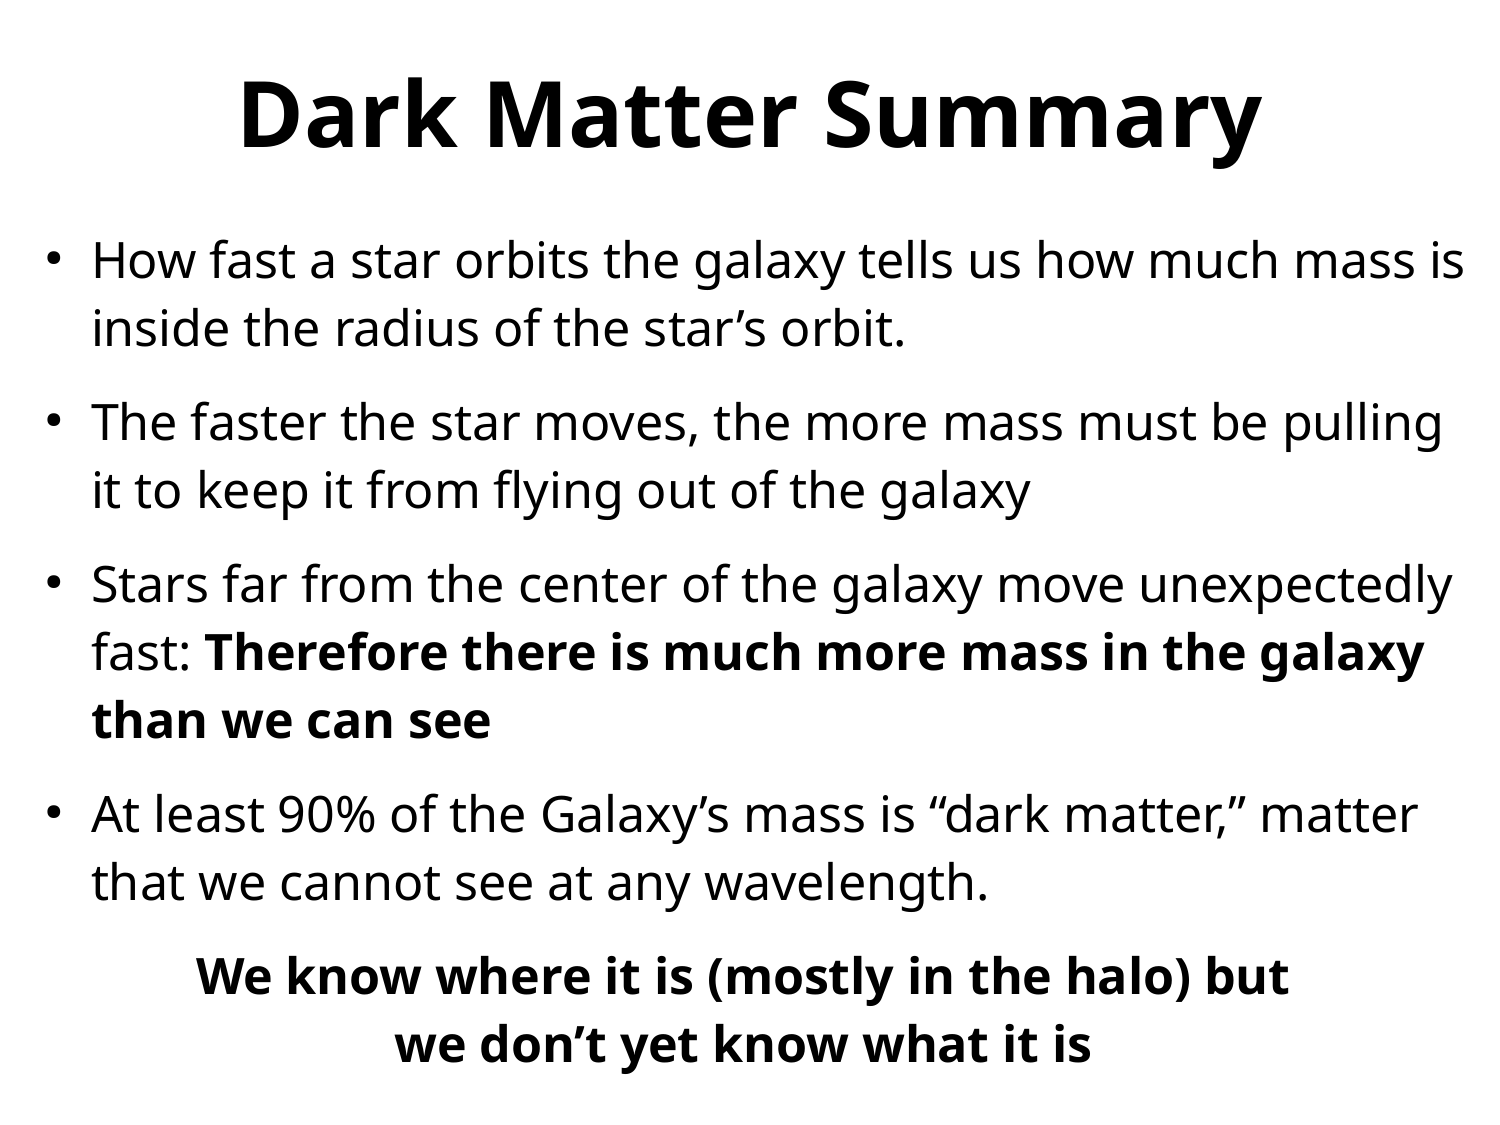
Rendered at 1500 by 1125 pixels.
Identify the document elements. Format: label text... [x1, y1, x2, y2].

title Dark Matter Summary [30, 29, 1471, 196]
list How fast a star orbits the galaxy tells us how much mass is inside the radius of the star’s orbit. The faster the star moves, the more mass must be pulling it to keep it from flying out of the galaxy Stars far from the center of the galaxy move unexpectedly fast: Therefore there is much more mass in the galaxy than we can see At least 90% of the Galaxy’s mass is “dark matter,” matter that we cannot see at any wavelength. We know where it is (mostly in the halo) but we don’t yet know what it is [30, 224, 1471, 1081]
